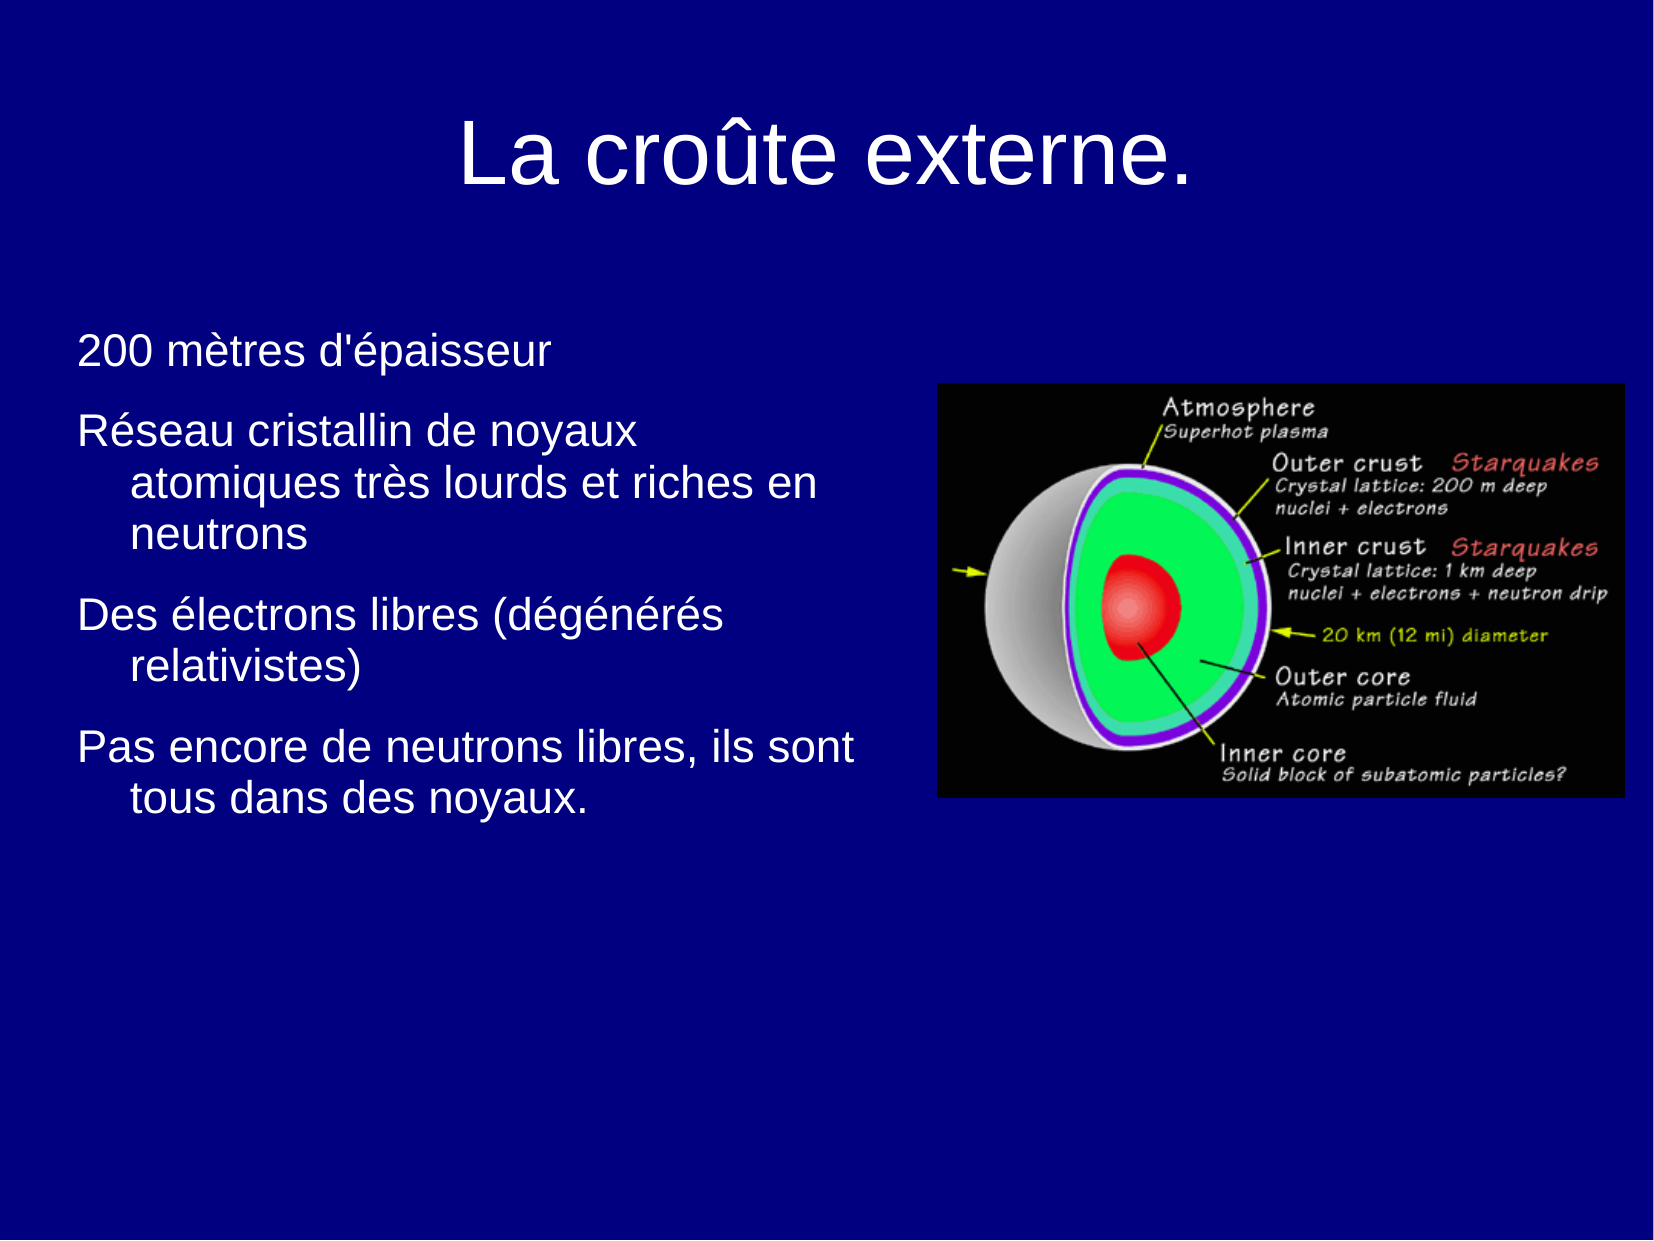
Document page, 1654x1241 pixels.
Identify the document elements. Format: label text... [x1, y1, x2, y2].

title La croûte externe. [82, 49, 1571, 257]
picture [937, 383, 1625, 798]
list 200 mètres d'épaisseur Réseau cristallin de noyaux atomiques très lourds et riches en neutrons Des électrons libres (dégénérés relativistes) Pas encore de neutrons libres, ils sont tous dans des noyaux. [59, 324, 857, 822]
